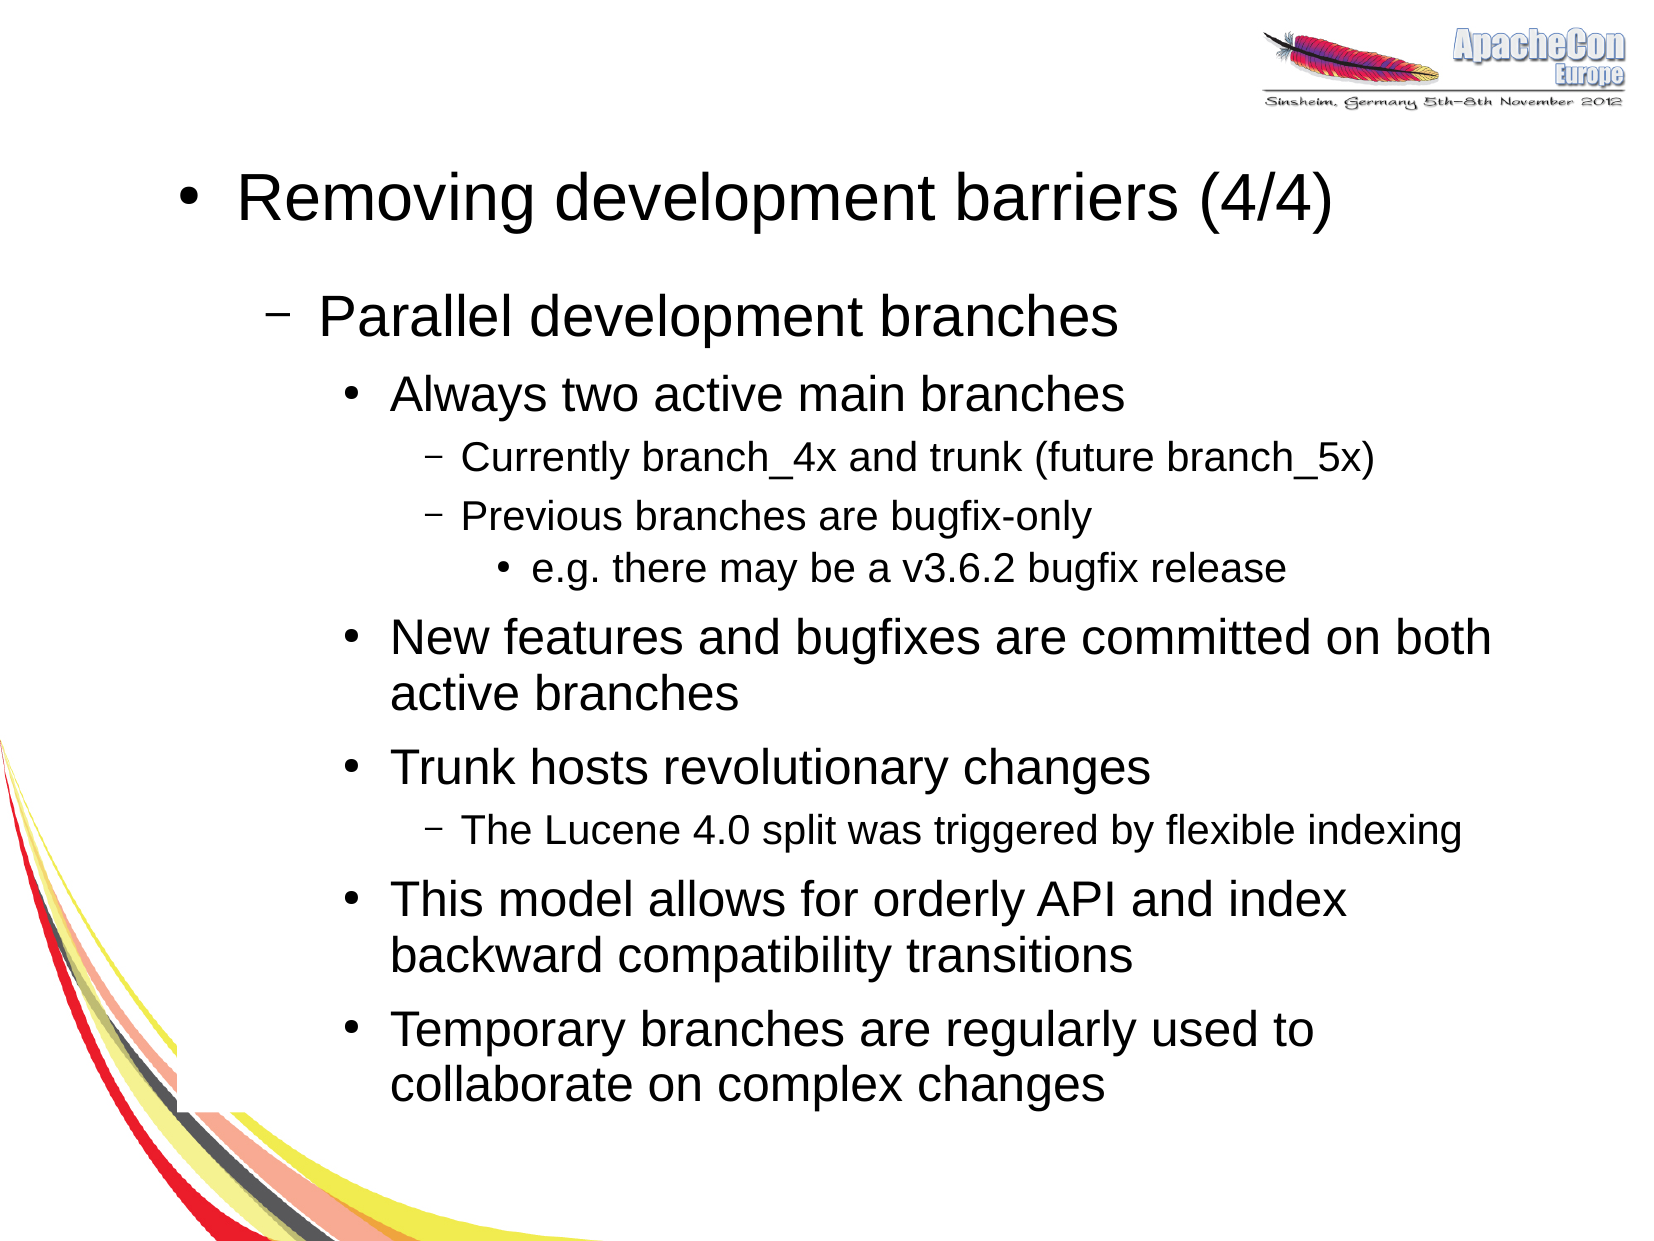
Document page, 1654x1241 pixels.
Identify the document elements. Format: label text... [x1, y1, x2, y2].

title Removing development barriers (4/4) [177, 141, 1536, 254]
list Parallel development branches Always two active main branches Currently branch_4x and trunk (future branch_5x) Previous branches are bugfix-only e.g. there may be a v3.6.2 bugfix release New features and bugfixes are committed on both active branches Trunk hosts revolutionary changes The Lucene 4.0 split was triggered by flexible indexing This model allows for orderly API and index backward compatibility transitions Temporary branches are regularly used to collaborate on complex changes [177, 283, 1536, 1113]
picture [0, 0, 1654, 1241]
